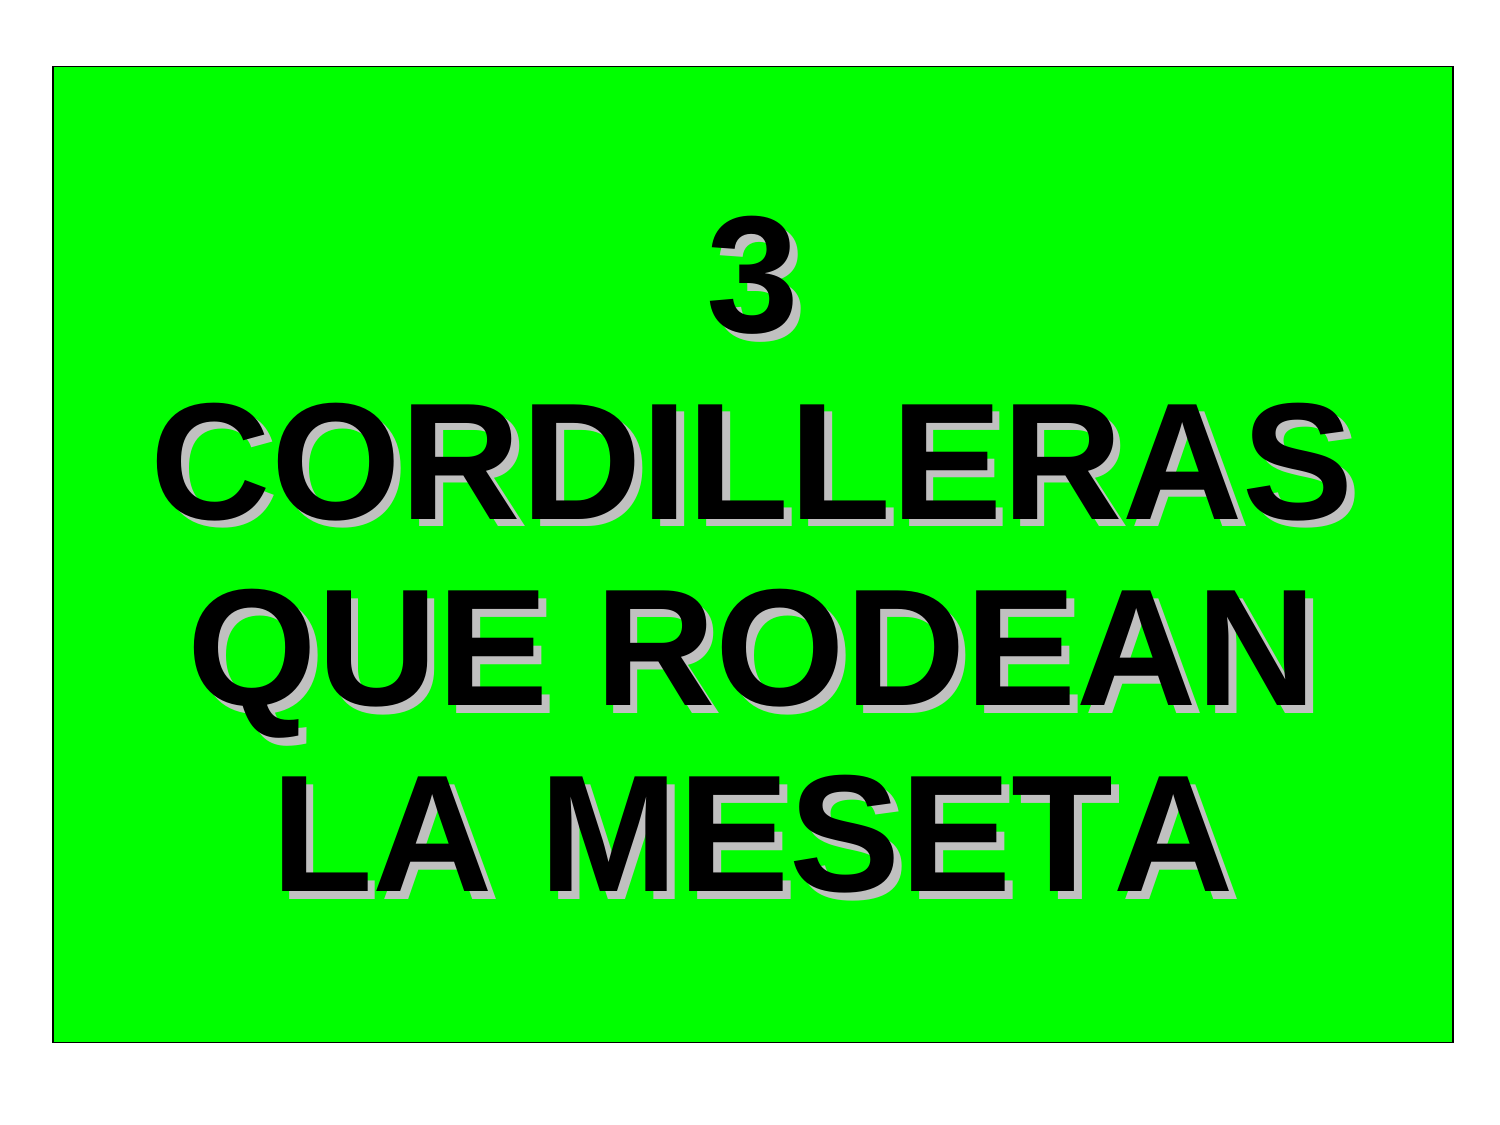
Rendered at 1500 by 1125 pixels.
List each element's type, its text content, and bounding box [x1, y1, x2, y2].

text_box 3 CORDILLERAS QUE RODEAN LA MESETA [53, 66, 1453, 1043]
